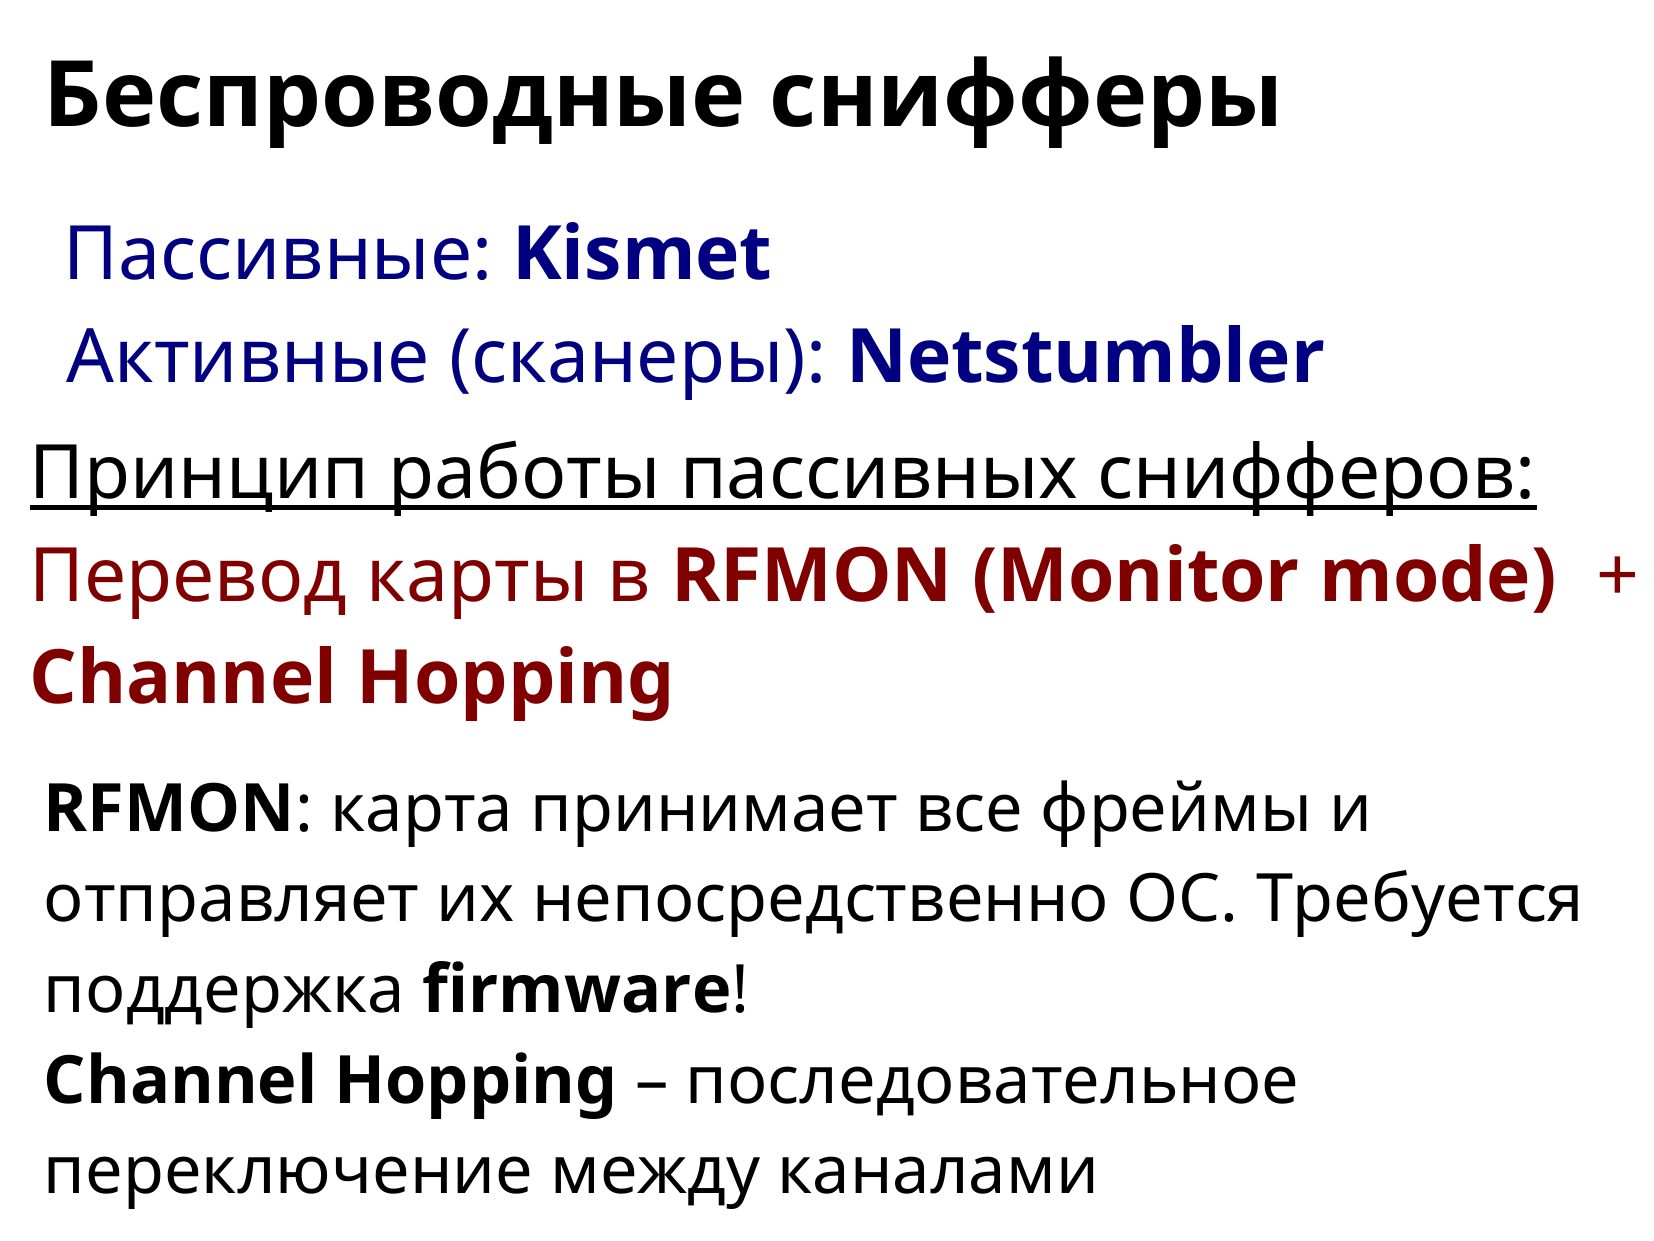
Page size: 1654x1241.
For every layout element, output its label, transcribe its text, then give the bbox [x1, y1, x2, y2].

text_box Беспроводные снифферы [43, 28, 1625, 141]
text_box Пассивные: Kismet Активные (сканеры): Netstumbler [47, 199, 1625, 384]
text_box RFMON: карта принимает все фреймы и отправляет их непосредственно ОС. Требуется поддержка firmware! Channel Hopping – последовательное переключение между каналами [43, 759, 1625, 1165]
text_box Принцип работы пассивных снифферов: Перевод карты в RFMON (Monitor mode) + Channel Hopping [29, 418, 1654, 693]
